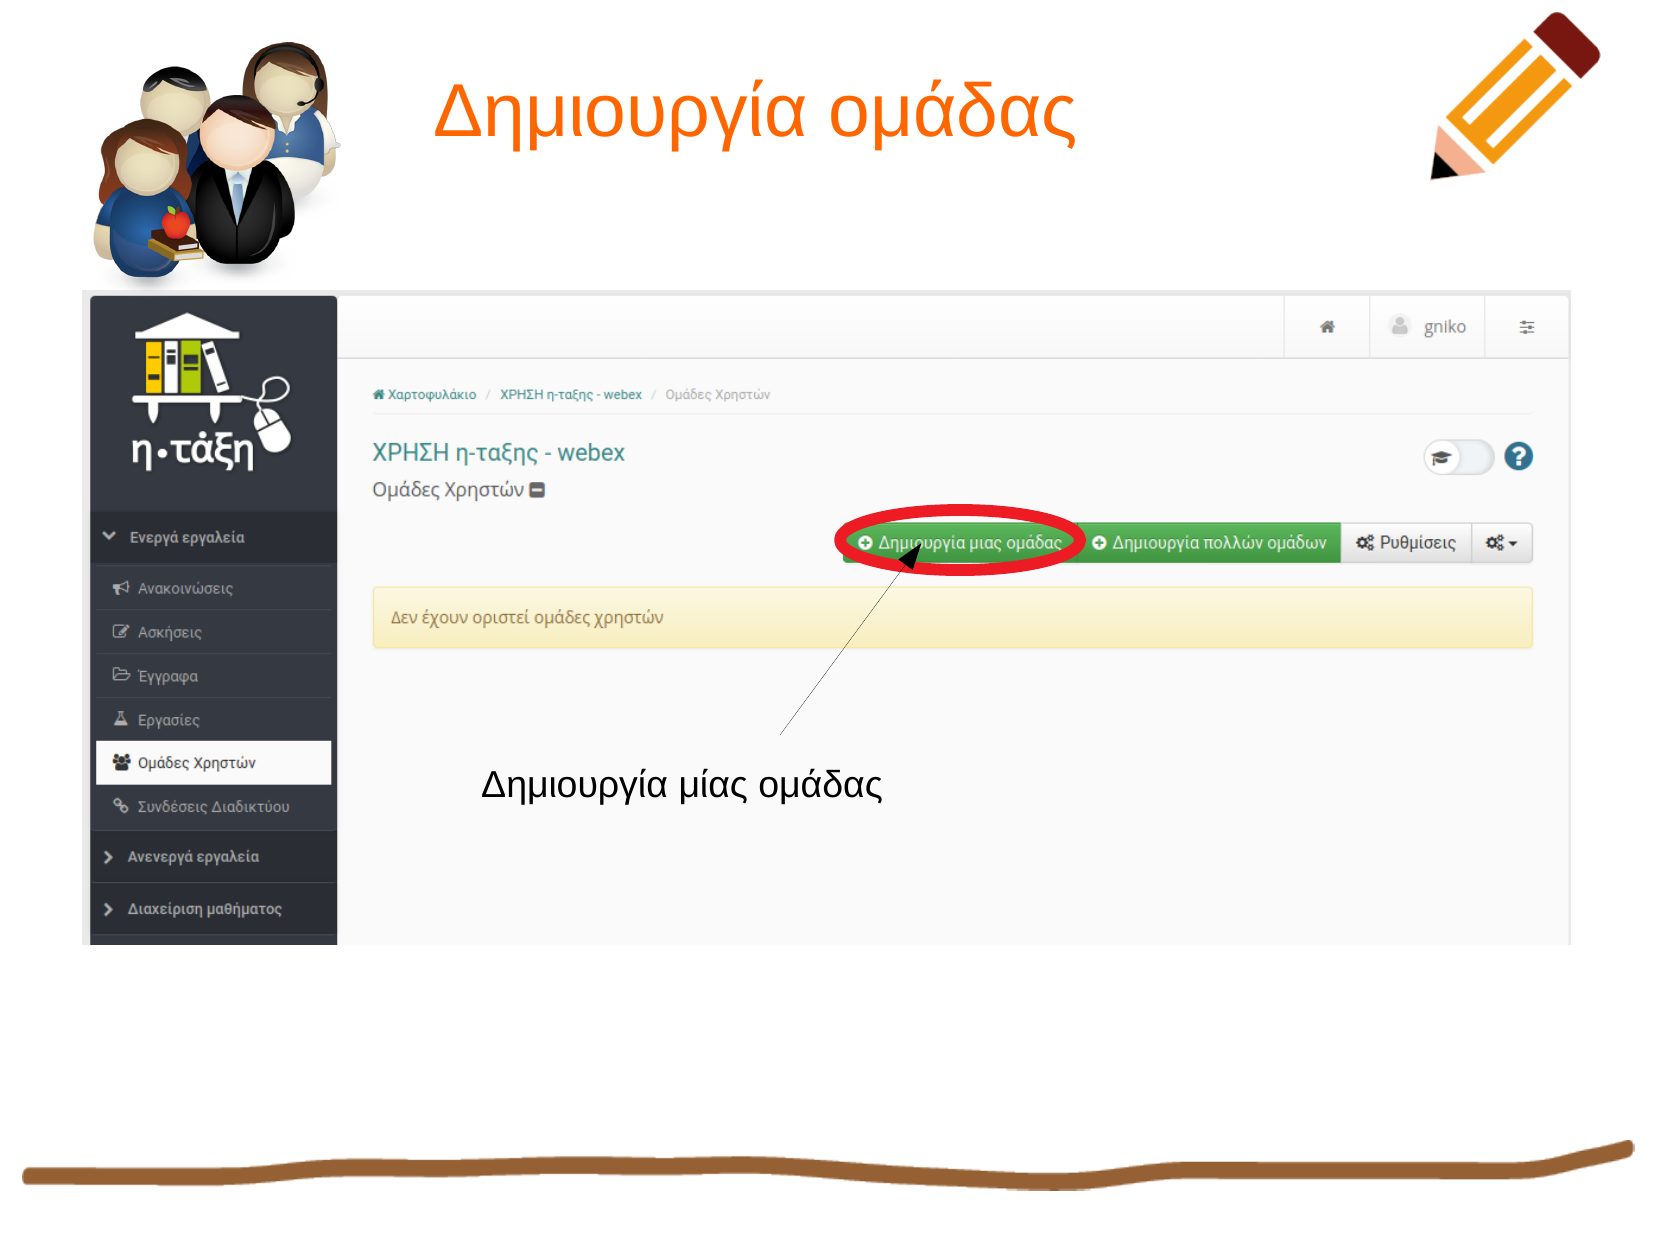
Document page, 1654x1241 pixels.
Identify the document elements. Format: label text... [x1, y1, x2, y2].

title Δημιουργία ομάδας [361, 49, 1430, 172]
picture [22, 1140, 1635, 1191]
text_box Δημιουργία μίας ομάδας [448, 755, 898, 1107]
picture [1430, 12, 1601, 181]
picture [74, 29, 1571, 946]
title Δημιουργία ομάδας [82, 49, 214, 104]
